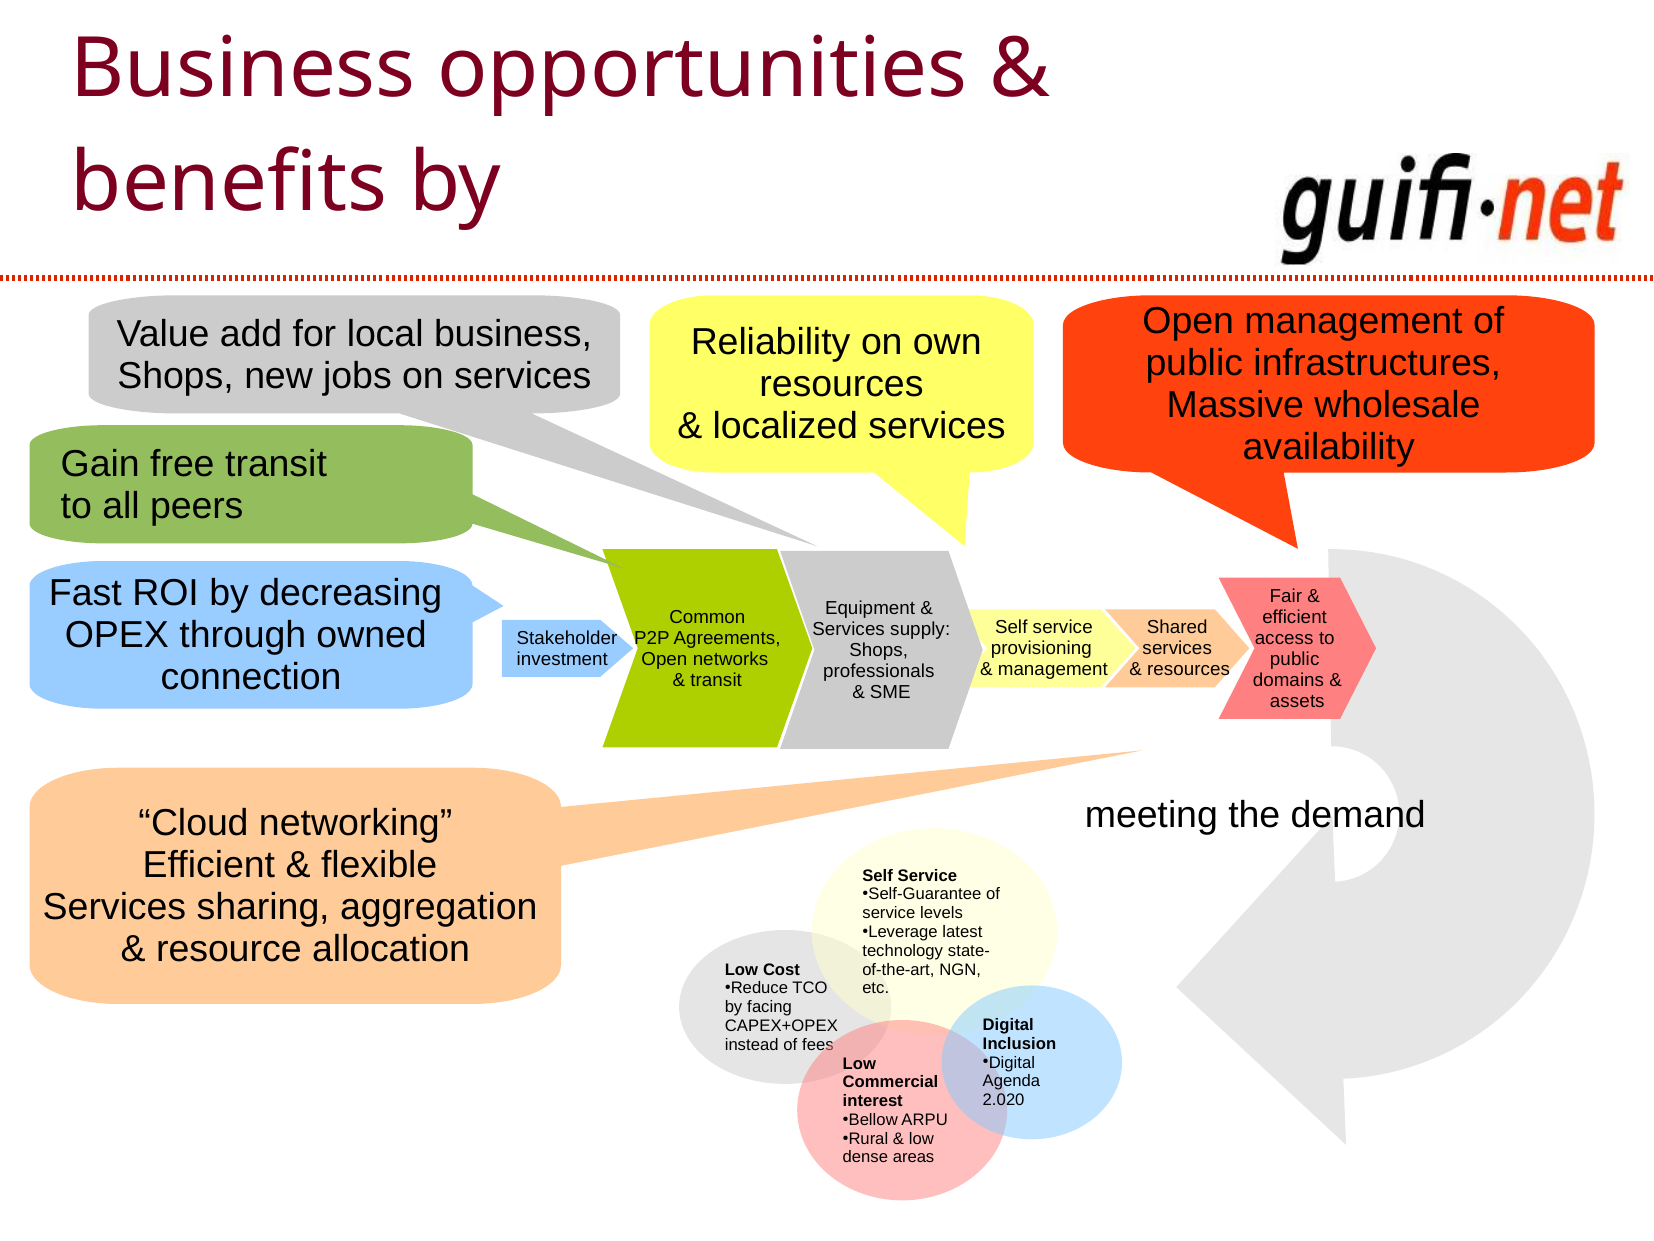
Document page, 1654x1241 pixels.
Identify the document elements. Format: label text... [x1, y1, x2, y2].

text_box Gain free transit to all peers [29, 425, 624, 569]
text_box Fair & efficient access to public domains & assets [1218, 577, 1377, 719]
text_box meeting the demand [1176, 549, 1595, 1145]
text_box Equipment & Services supply: Shops, professionals & SME [780, 550, 983, 749]
text_box Open management of public infrastructures, Massive wholesale availability [1062, 295, 1595, 549]
text_box Shared services & resources [1105, 609, 1250, 688]
text_box Self Service Self-Guarantee of service levels Leverage latest technology state-of-the-art, NGN, etc. [811, 828, 1058, 1029]
text_box Reliability on own resources & localized services [649, 295, 1034, 547]
title Business opportunities & benefits by [70, 24, 1270, 219]
text_box Common P2P Agreements, Open networks & transit [602, 549, 813, 748]
text_box Digital Inclusion Digital Agenda 2.020 [941, 985, 1123, 1140]
text_box “Cloud networking” Efficient & flexible Services sharing, aggregation & resource allocation [29, 750, 1143, 1004]
text_box Low Cost Reduce TCO by facing CAPEX+OPEX instead of fees [679, 930, 874, 1084]
text_box Self service provisioning & management [969, 609, 1136, 688]
text_box Stakeholder investment [501, 619, 634, 677]
text_box Value add for local business, Shops, new jobs on services [88, 295, 818, 547]
text_box Low Commercial interest Bellow ARPU Rural & low dense areas [797, 1020, 1003, 1201]
picture [1275, 153, 1630, 266]
text_box Fast ROI by decreasing OPEX through owned connection [29, 561, 504, 709]
